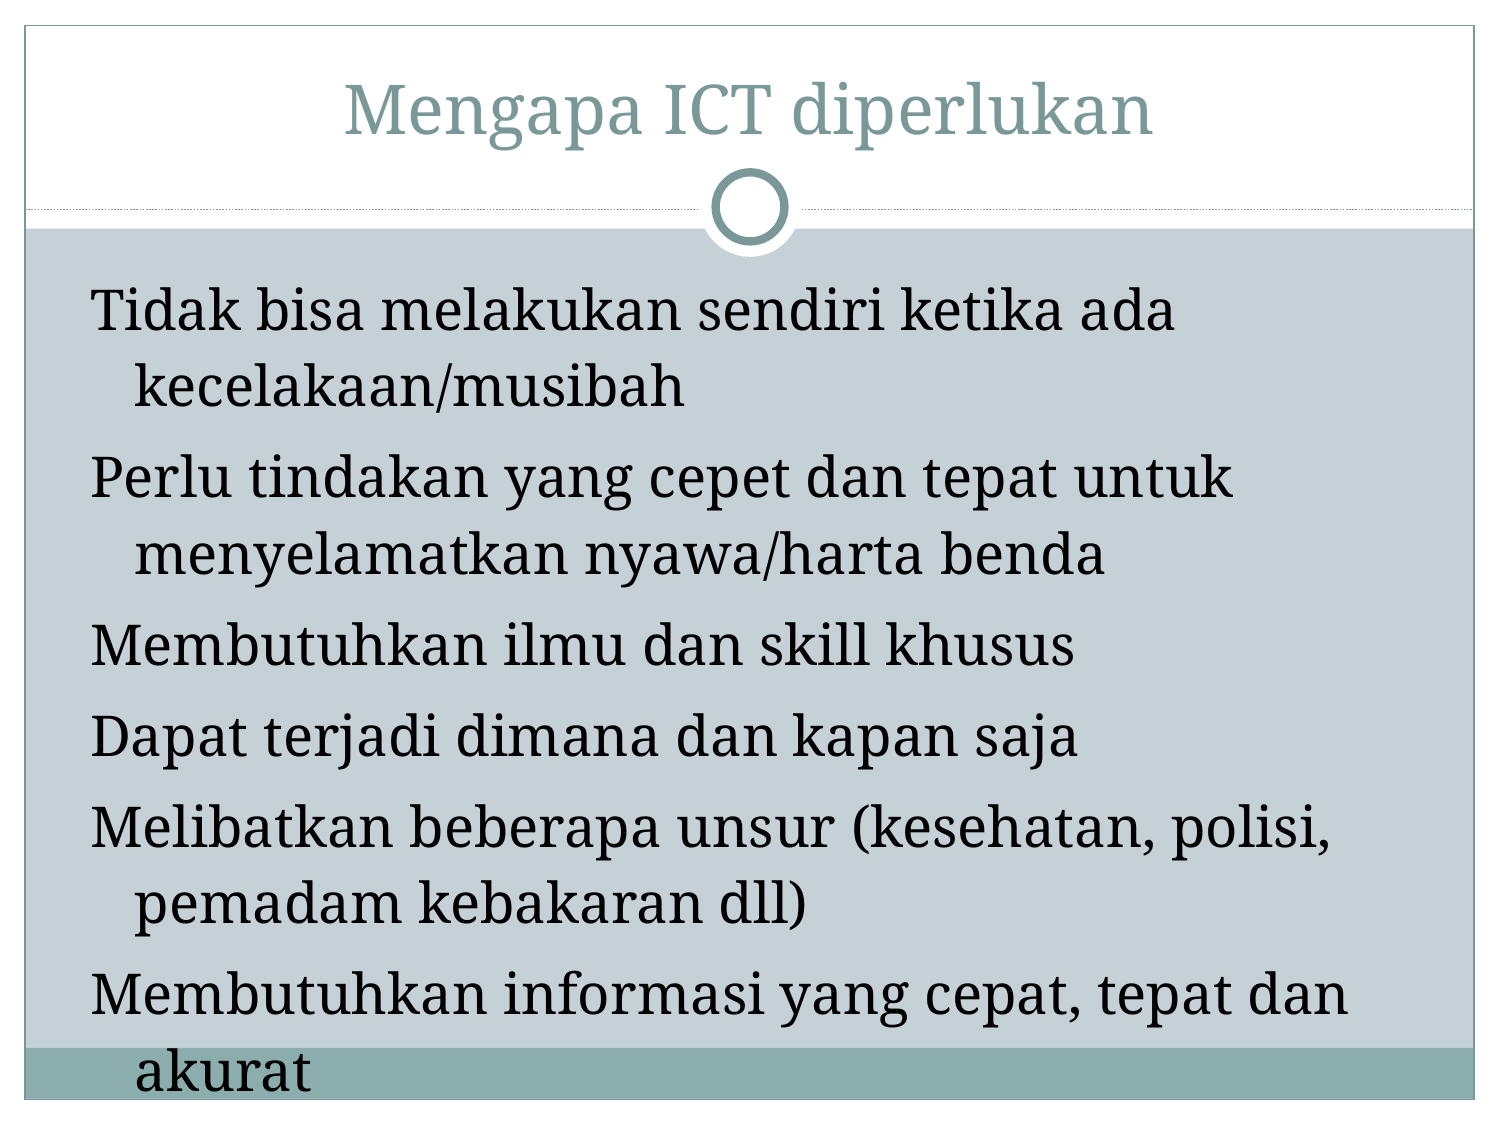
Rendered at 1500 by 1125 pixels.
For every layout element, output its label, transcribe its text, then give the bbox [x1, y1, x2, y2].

list Tidak bisa melakukan sendiri ketika ada kecelakaan/musibah Perlu tindakan yang cepet dan tepat untuk menyelamatkan nyawa/harta benda Membutuhkan ilmu dan skill khusus Dapat terjadi dimana dan kapan saja Melibatkan beberapa unsur (kesehatan, polisi, pemadam kebakaran dll) Membutuhkan informasi yang cepat, tepat dan akurat [75, 262, 1426, 1125]
title Mengapa ICT diperlukan [49, 37, 1450, 162]
